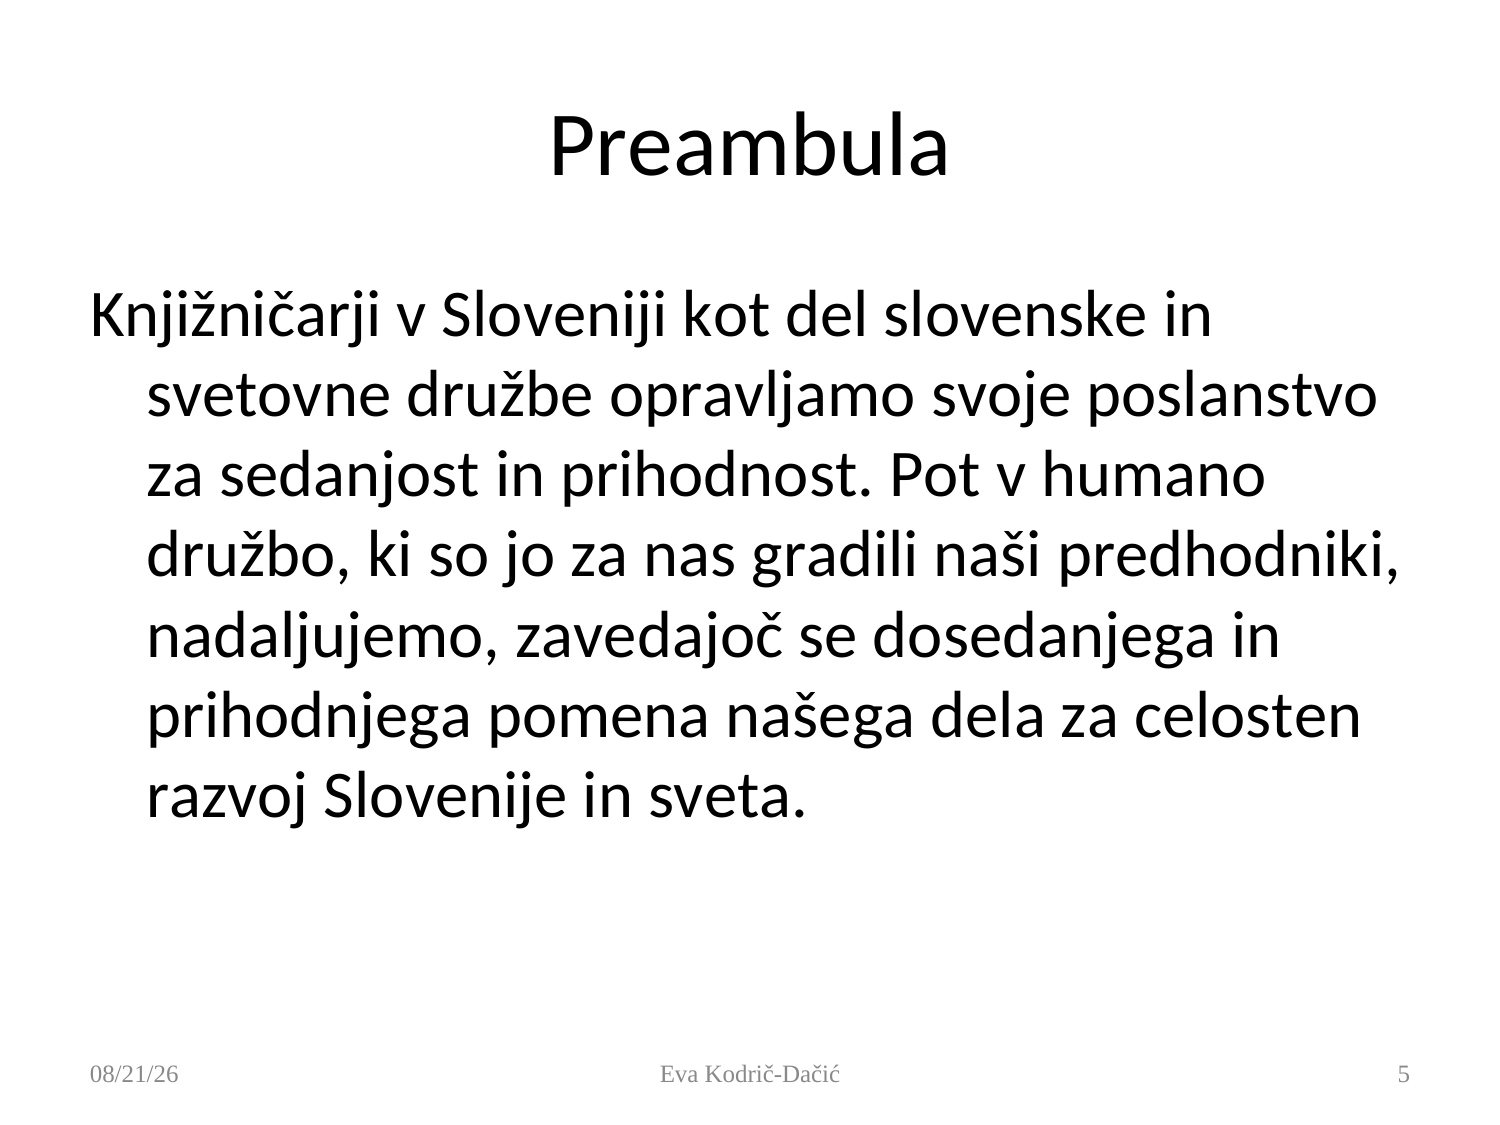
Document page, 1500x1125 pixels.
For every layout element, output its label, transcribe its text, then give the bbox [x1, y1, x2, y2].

text_box Eva Kodrič-Dačić [512, 1042, 988, 1103]
title Preambula [75, 45, 1426, 233]
list Knjižničarji v Sloveniji kot del slovenske in svetovne družbe opravljamo svoje poslanstvo za sedanjost in prihodnost. Pot v humano družbo, ki so jo za nas gradili naši predhodniki, nadaljujemo, zavedajoč se dosedanjega in prihodnjega pomena našega dela za celosten razvoj Slovenije in sveta. [75, 262, 1426, 1006]
text_box <number> [1074, 1042, 1426, 1103]
text_box 11/05/14 [74, 1042, 426, 1103]
